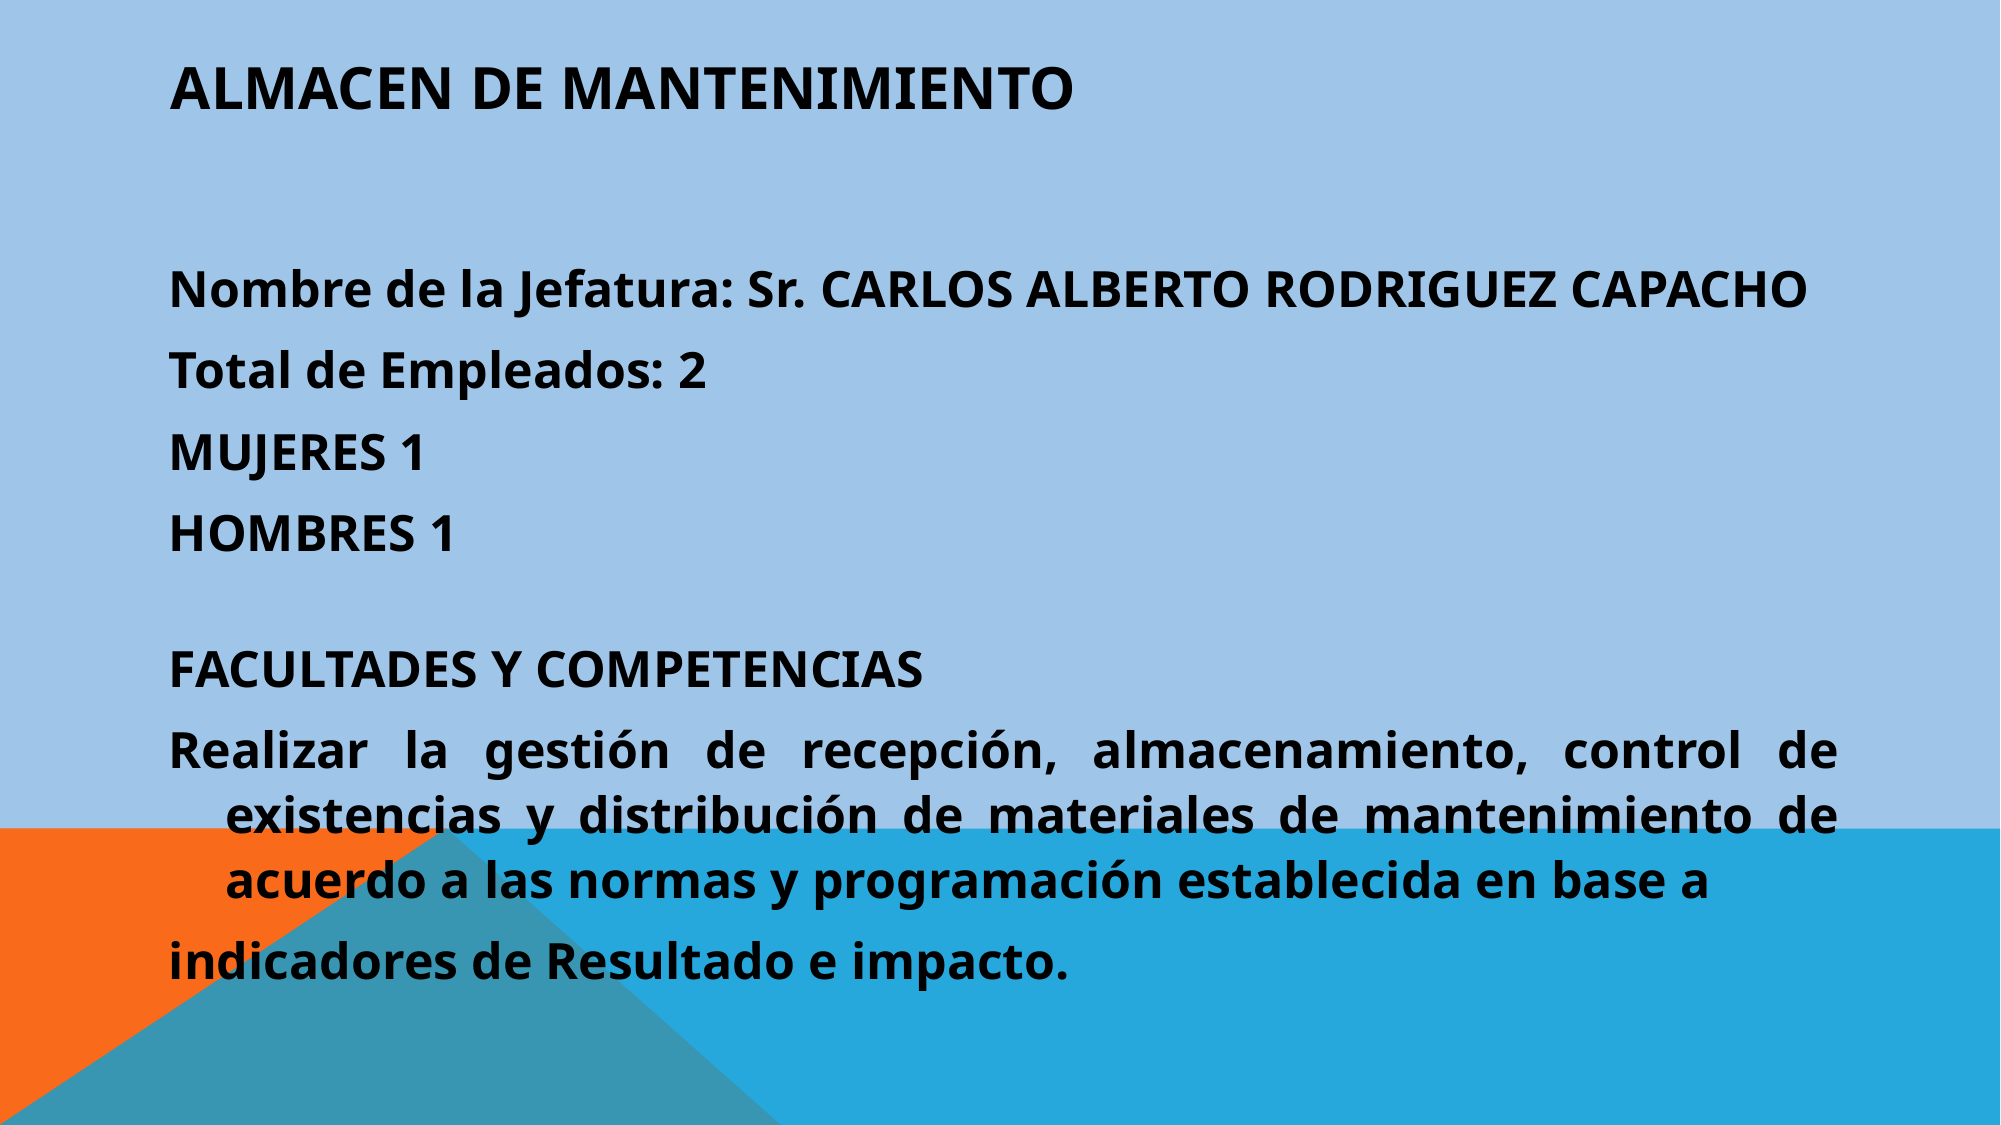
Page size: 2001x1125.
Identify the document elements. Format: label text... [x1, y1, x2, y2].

text_box Nombre de la Jefatura: Sr. CARLOS ALBERTO RODRIGUEZ CAPACHO Total de Empleados: 2 MUJERES 1 HOMBRES 1 FACULTADES Y COMPETENCIAS Realizar la gestión de recepción, almacenamiento, control de existencias y distribución de materiales de mantenimiento de acuerdo a las normas y programación establecida en base a indicadores de Resultado e impacto. [154, 244, 1855, 956]
text_box ALMACEN DE MANTENIMIENTO [156, 43, 1857, 213]
